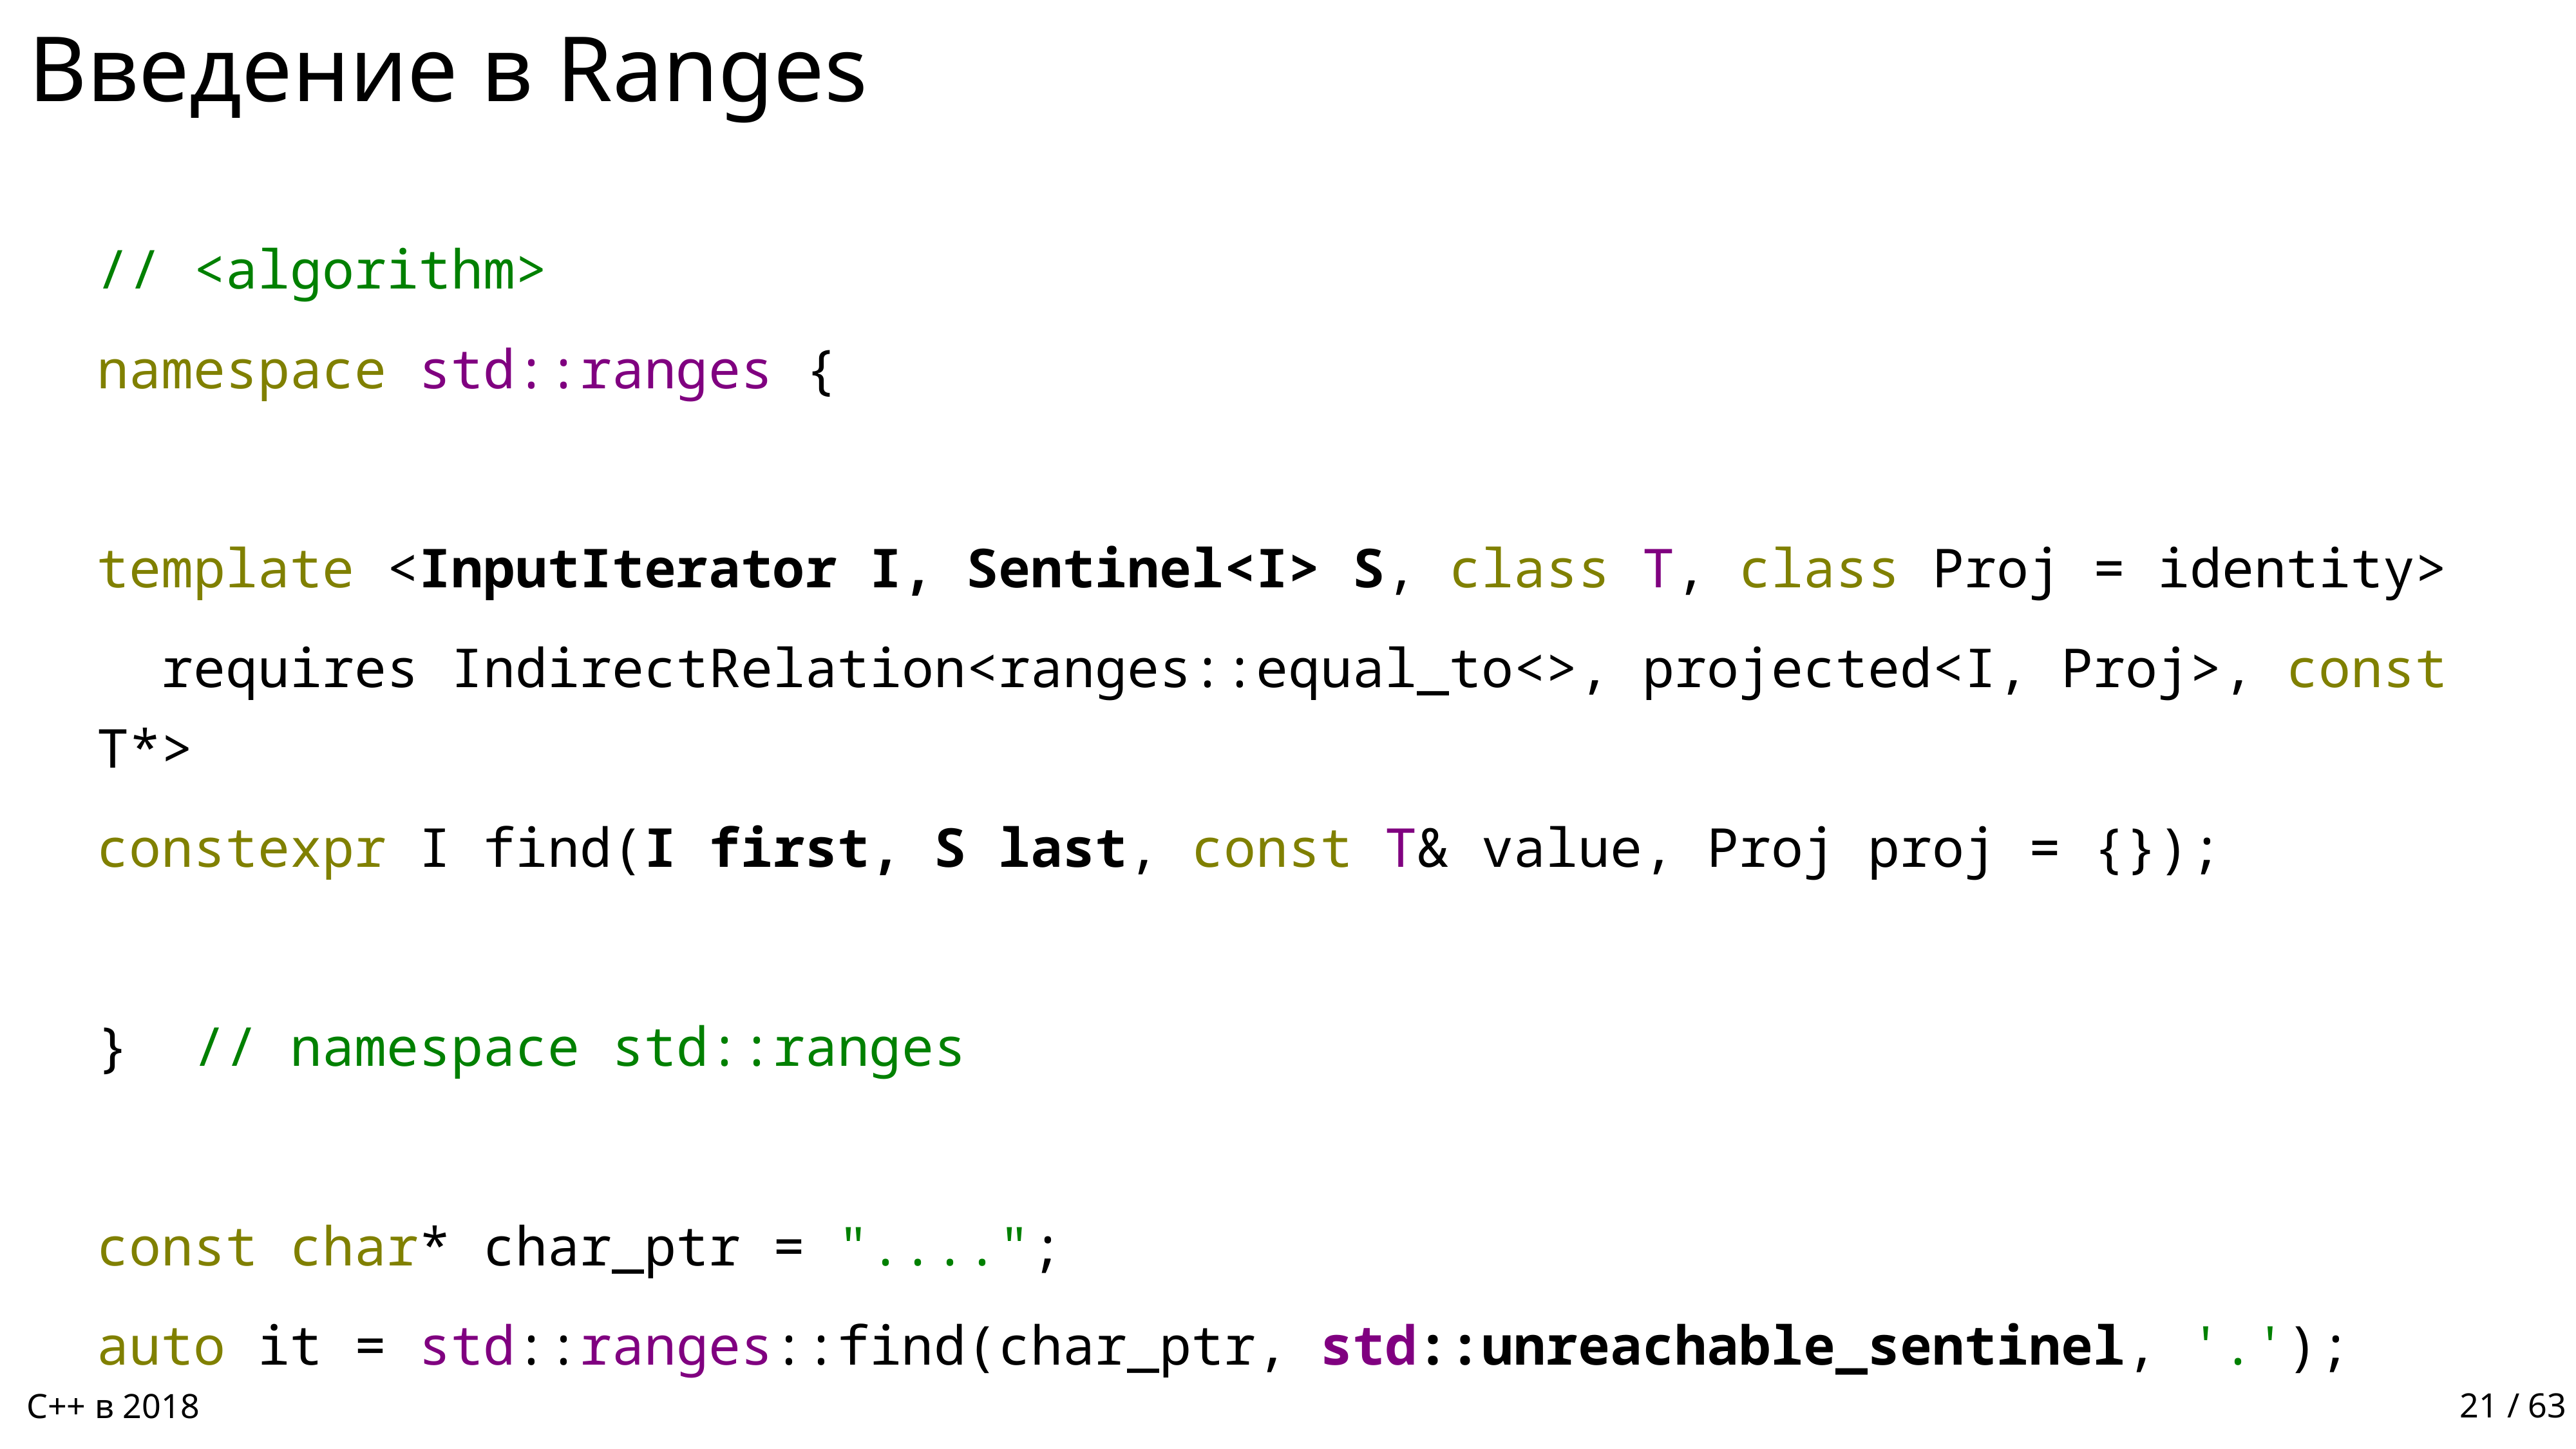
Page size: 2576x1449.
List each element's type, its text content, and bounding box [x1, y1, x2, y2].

list // <algorithm> namespace std::ranges { template <InputIterator I, Sentinel<I> S, class T, class Proj = identity> requires IndirectRelation<ranges::equal_to<>, projected<I, Proj>, const T*> constexpr I find(I first, S last, const T& value, Proj proj = {}); } // namespace std::ranges const char* char_ptr = "...."; auto it = std::ranges::find(char_ptr, std::unreachable_sentinel, '.'); [87, 214, 2551, 1382]
list <number> / 63 [1479, 1376, 2576, 1431]
list C++ в 2018 [17, 1376, 1114, 1431]
title Введение в Ranges [19, 19, 2551, 155]
